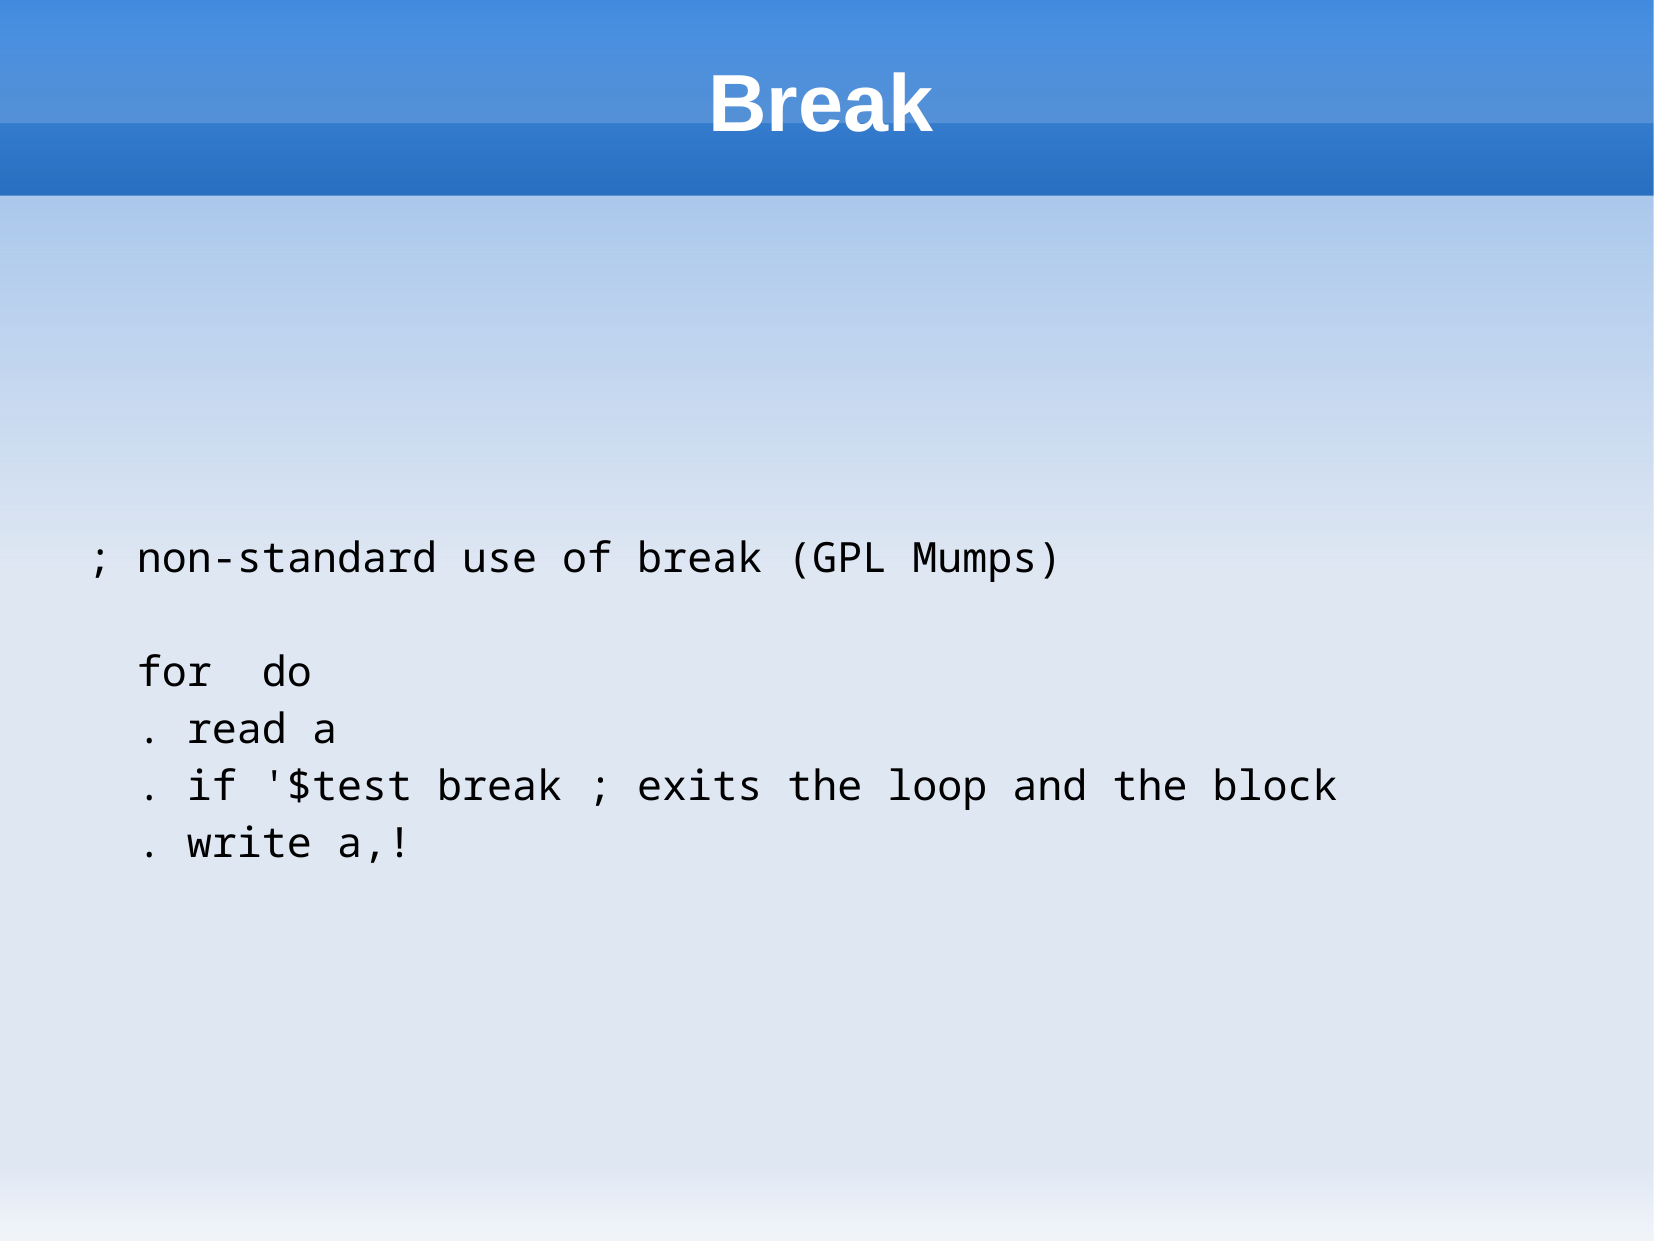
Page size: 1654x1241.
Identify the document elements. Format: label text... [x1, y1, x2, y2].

title Break [76, 0, 1565, 208]
list ; non-standard use of break (GPL Mumps) for do . read a . if '$test break ; exits the loop and the block . write a,! [86, 300, 1576, 1119]
picture [0, 0, 1654, 1241]
